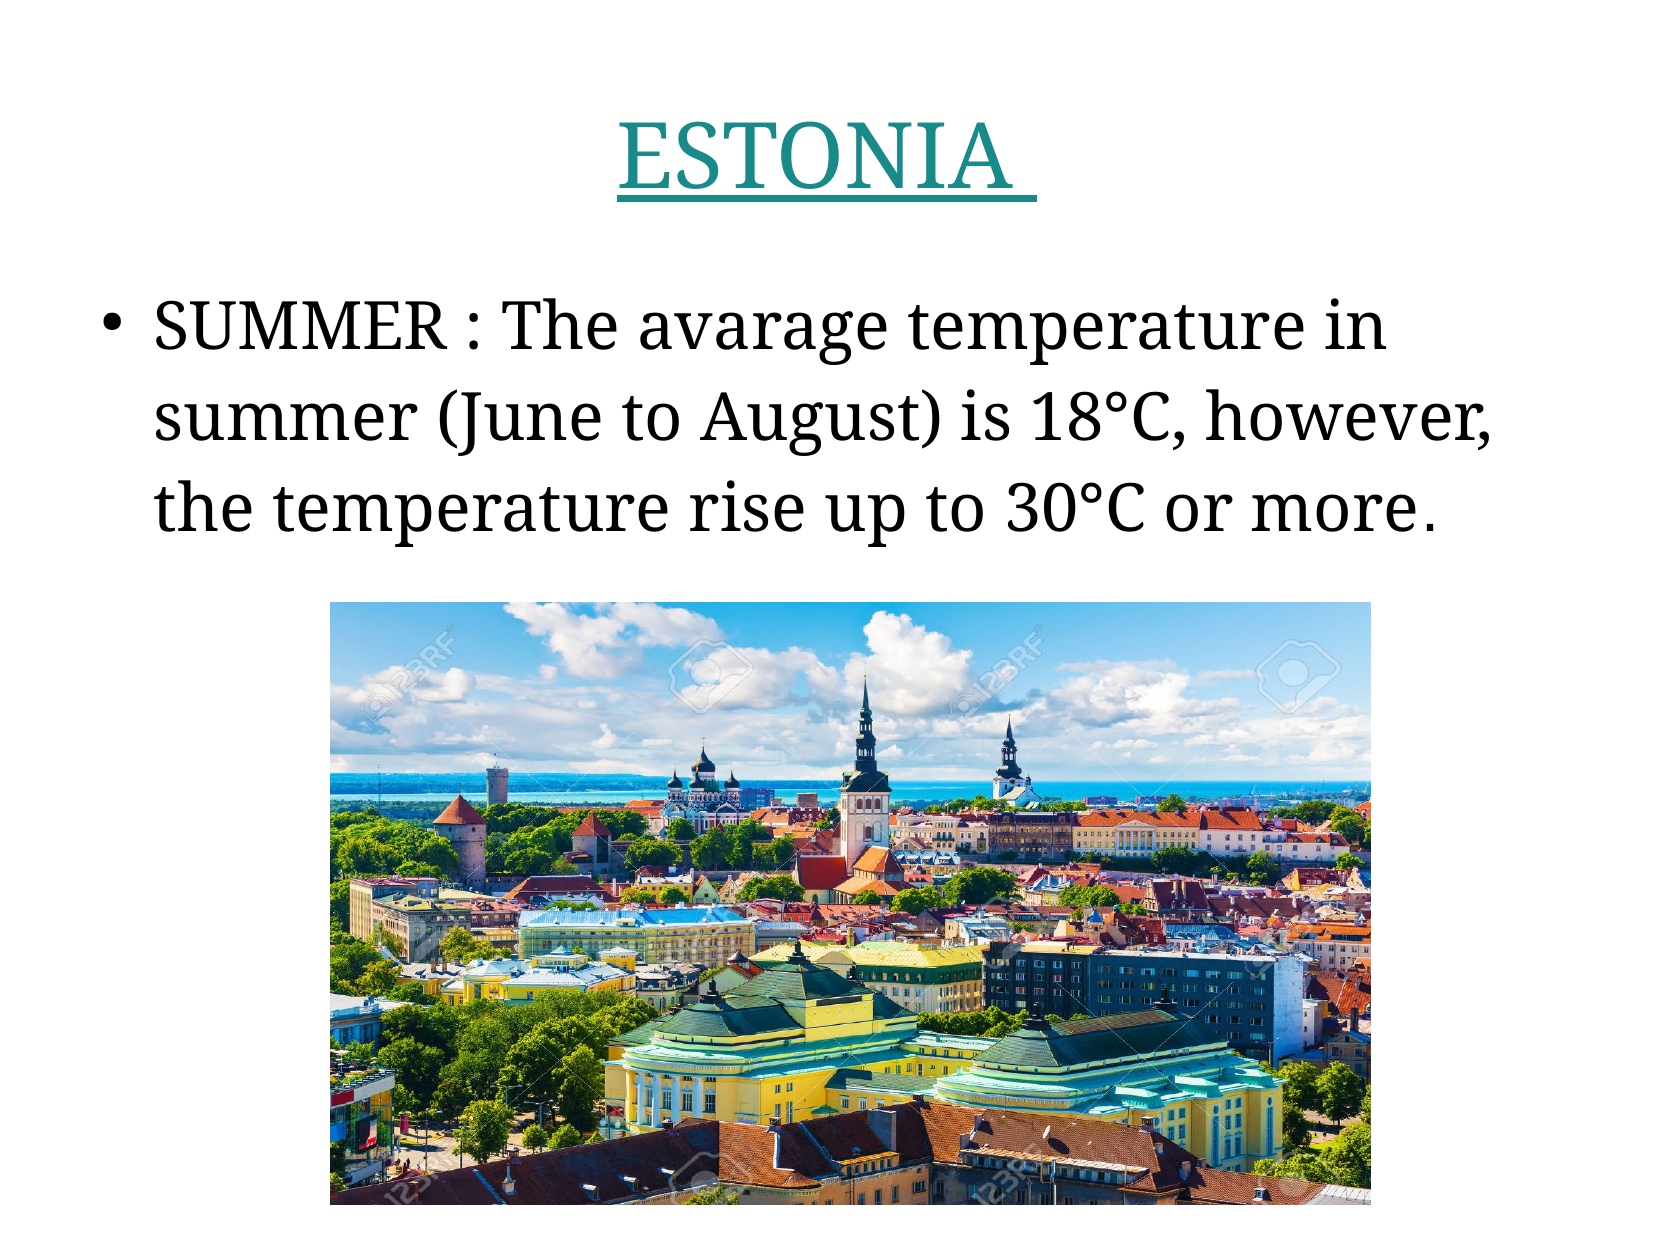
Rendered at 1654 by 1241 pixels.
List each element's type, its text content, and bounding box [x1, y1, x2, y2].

picture [371, 781, 381, 786]
picture [330, 602, 1371, 1205]
title ESTONIA [82, 49, 1571, 257]
list SUMMER : The avarage temperature in summer (June to August) is 18°C, however, the temperature rise up to 30°C or more. [82, 278, 1571, 669]
